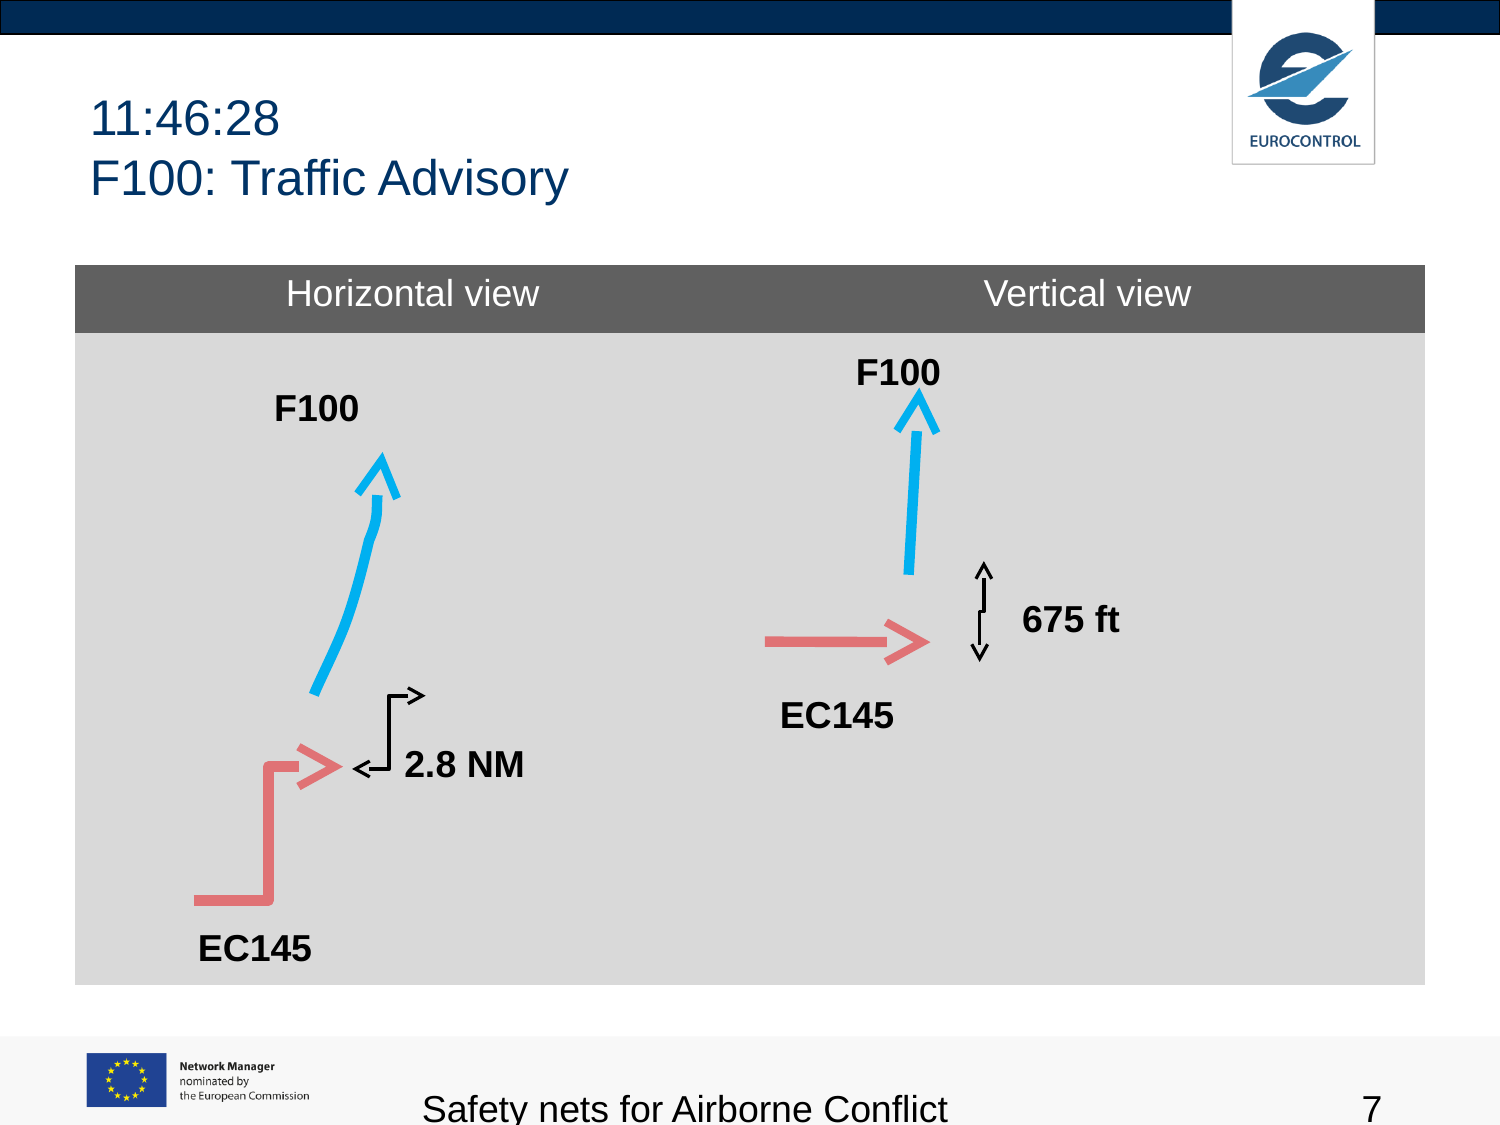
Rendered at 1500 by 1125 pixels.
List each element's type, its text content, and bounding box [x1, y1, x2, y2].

table_header Horizontal view [75, 265, 750, 333]
text_box EC145 [764, 683, 1253, 744]
slide_number <number> [1346, 1078, 1425, 1123]
picture [85, 1051, 310, 1108]
table_cell [750, 333, 1425, 985]
table_header Vertical view [750, 265, 1425, 333]
text_box 2.8 NM [389, 732, 541, 793]
text_box 675 ft [1007, 587, 1135, 648]
picture [1224, 0, 1382, 172]
text_box F100 [841, 340, 1173, 401]
text_box F100 [259, 376, 412, 436]
table_cell [75, 333, 750, 985]
title 11:46:28 F100: Traffic Advisory [75, 78, 1197, 206]
text_box EC145 [183, 916, 336, 977]
footer Safety nets for Airborne Conflict [407, 1078, 1092, 1123]
